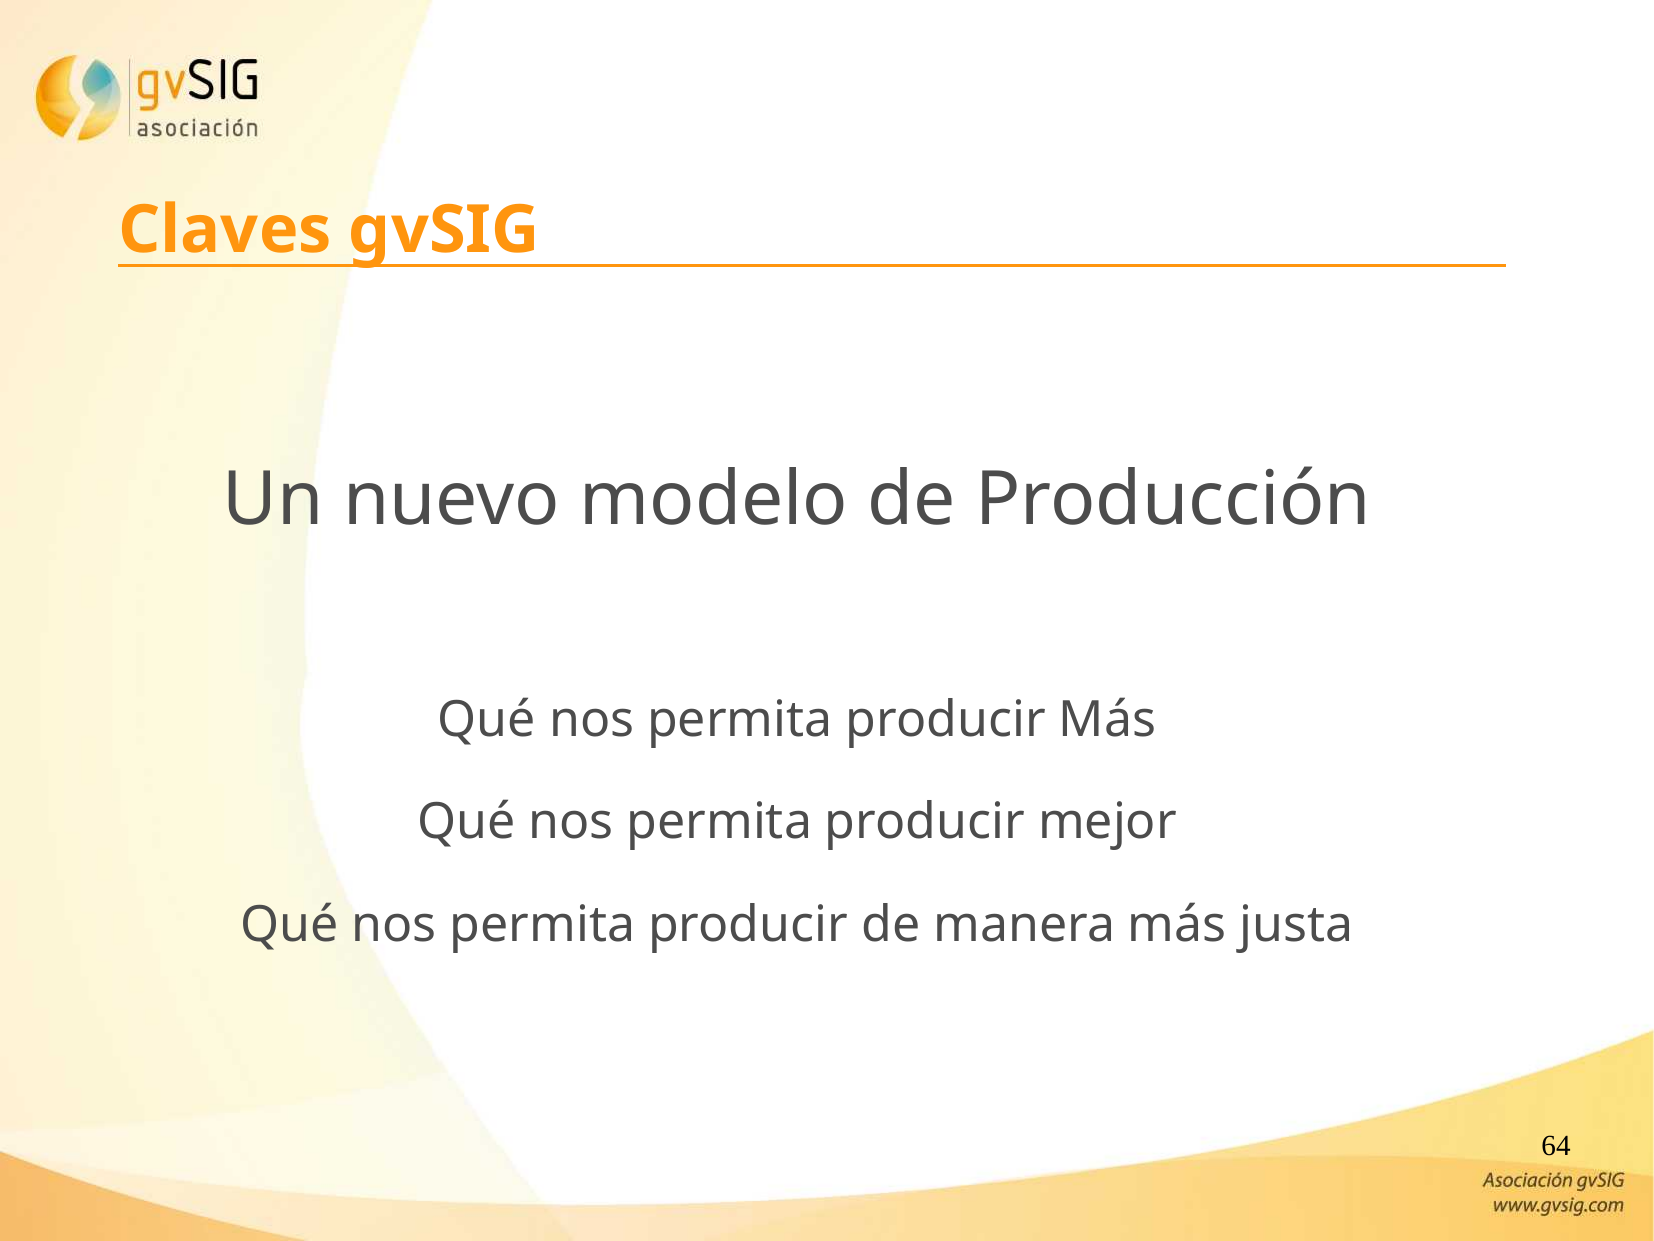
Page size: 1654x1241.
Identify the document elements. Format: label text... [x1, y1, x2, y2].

title Un nuevo modelo de Producción Qué nos permita producir Más Qué nos permita producir mejor Qué nos permita producir de manera más justa [59, 383, 1536, 1034]
title Claves gvSIG [118, 177, 1607, 276]
picture [0, 0, 1654, 1241]
